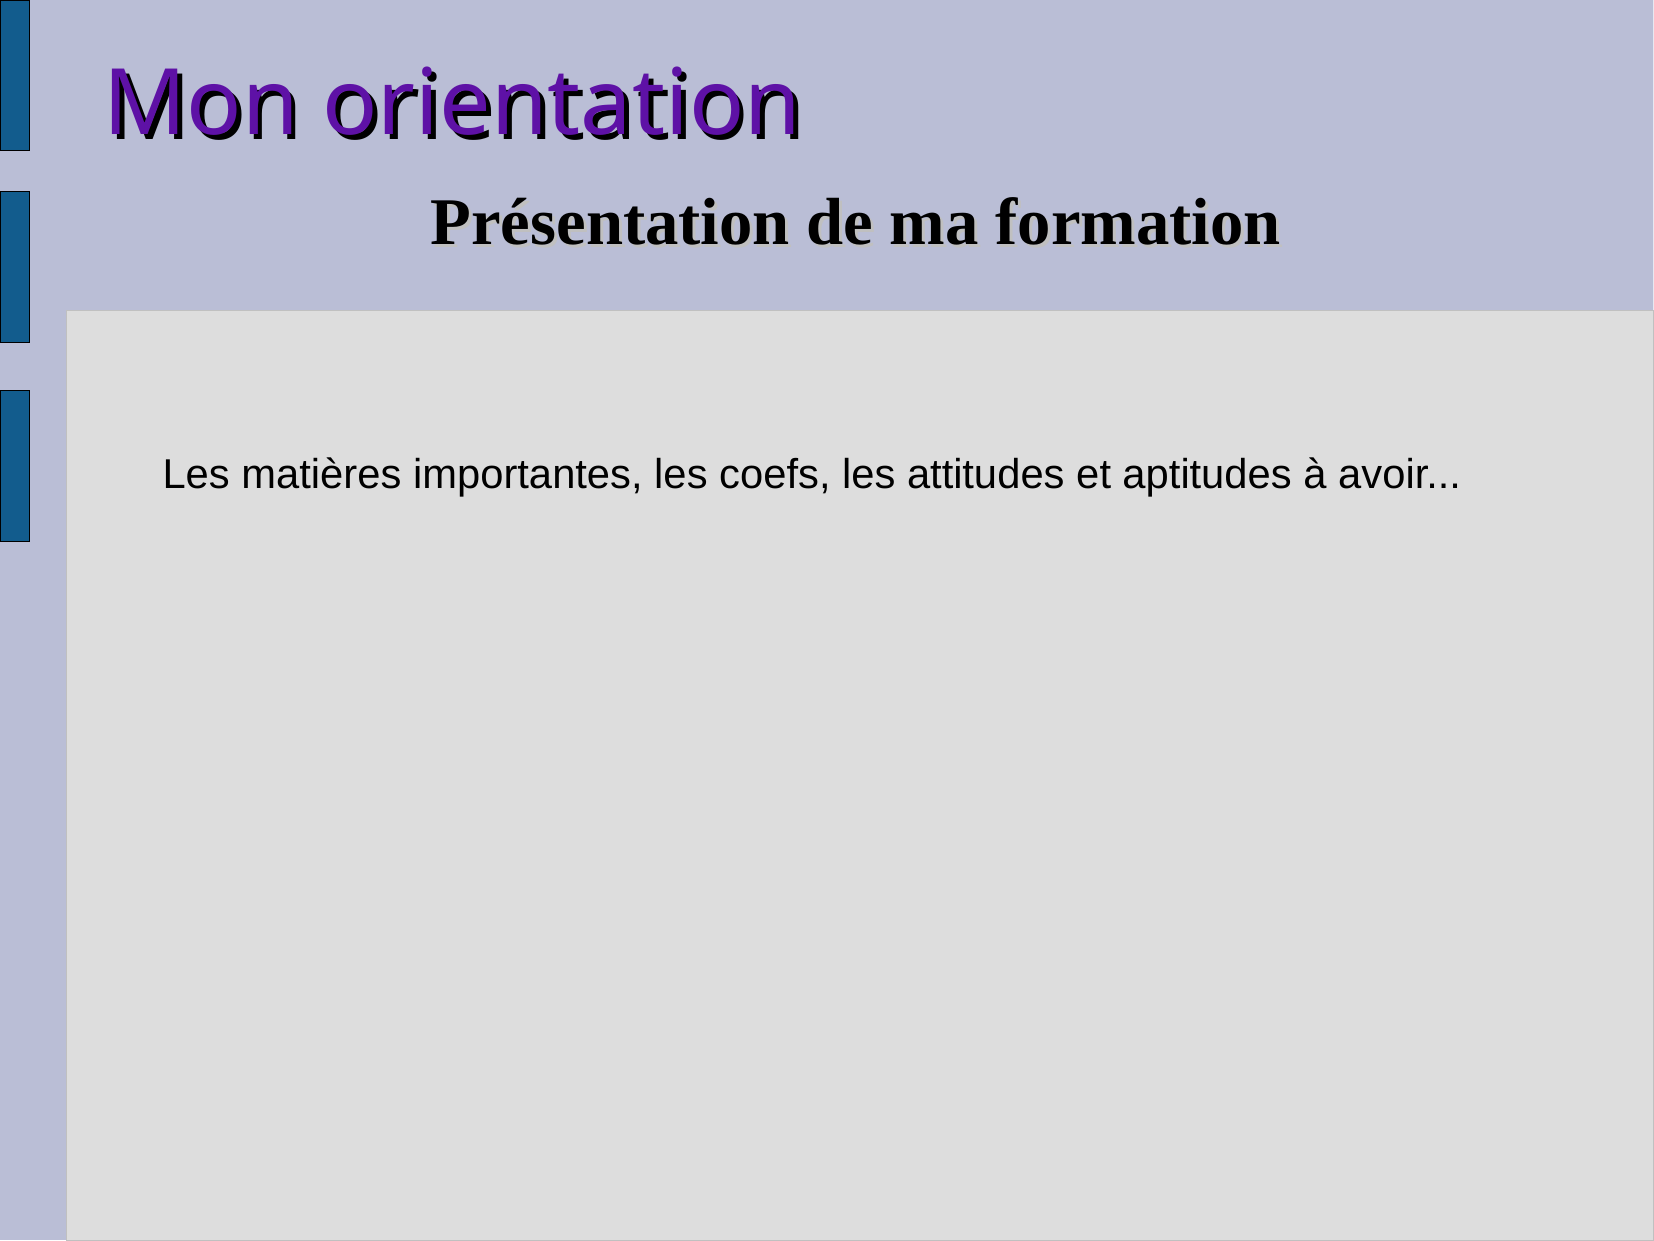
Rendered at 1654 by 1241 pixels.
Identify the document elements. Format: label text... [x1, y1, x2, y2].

text_box Les matières importantes, les coefs, les attitudes et aptitudes à avoir... [147, 442, 1536, 505]
text_box Mon orientation [88, 29, 1595, 145]
text_box Présentation de ma formation [324, 177, 1388, 267]
